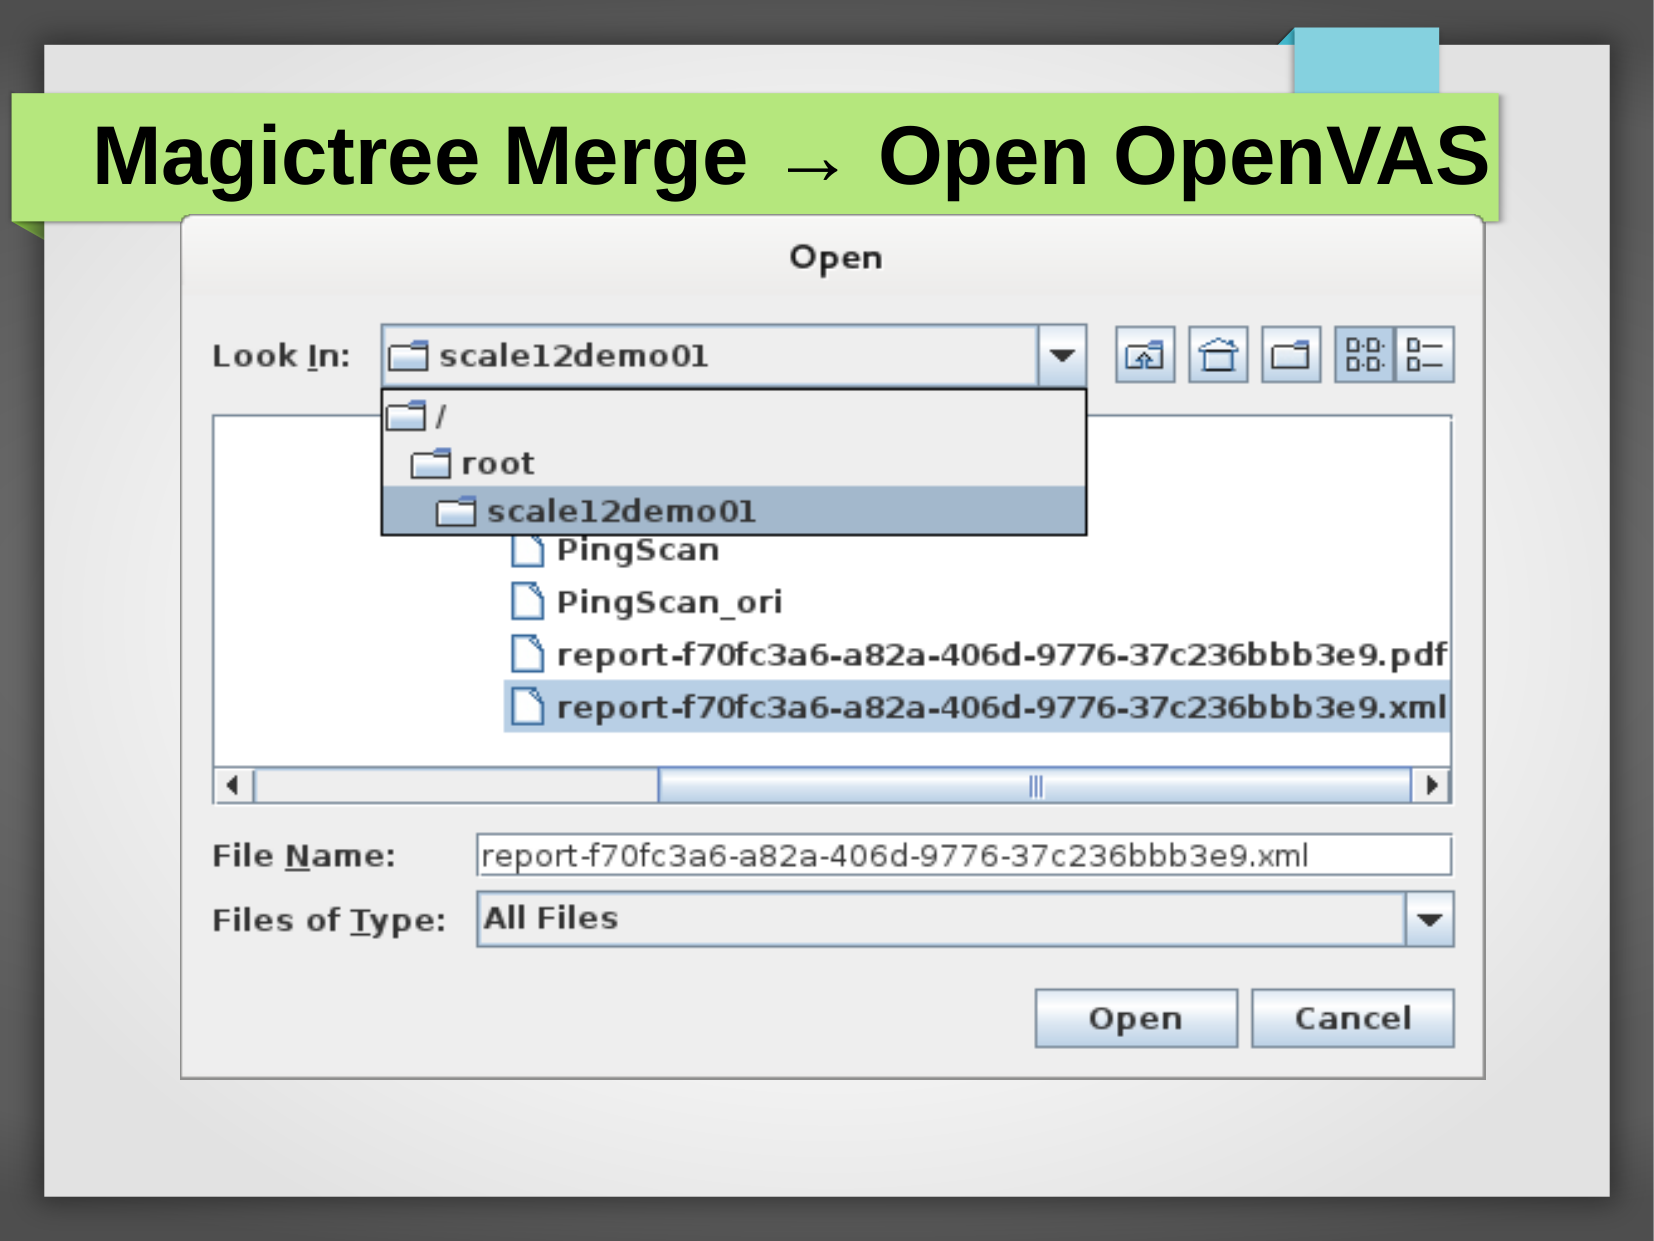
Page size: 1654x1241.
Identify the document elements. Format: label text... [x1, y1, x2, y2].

picture [0, 0, 1654, 1241]
text_box Magictree Merge → Open OpenVAS [77, 102, 1531, 211]
